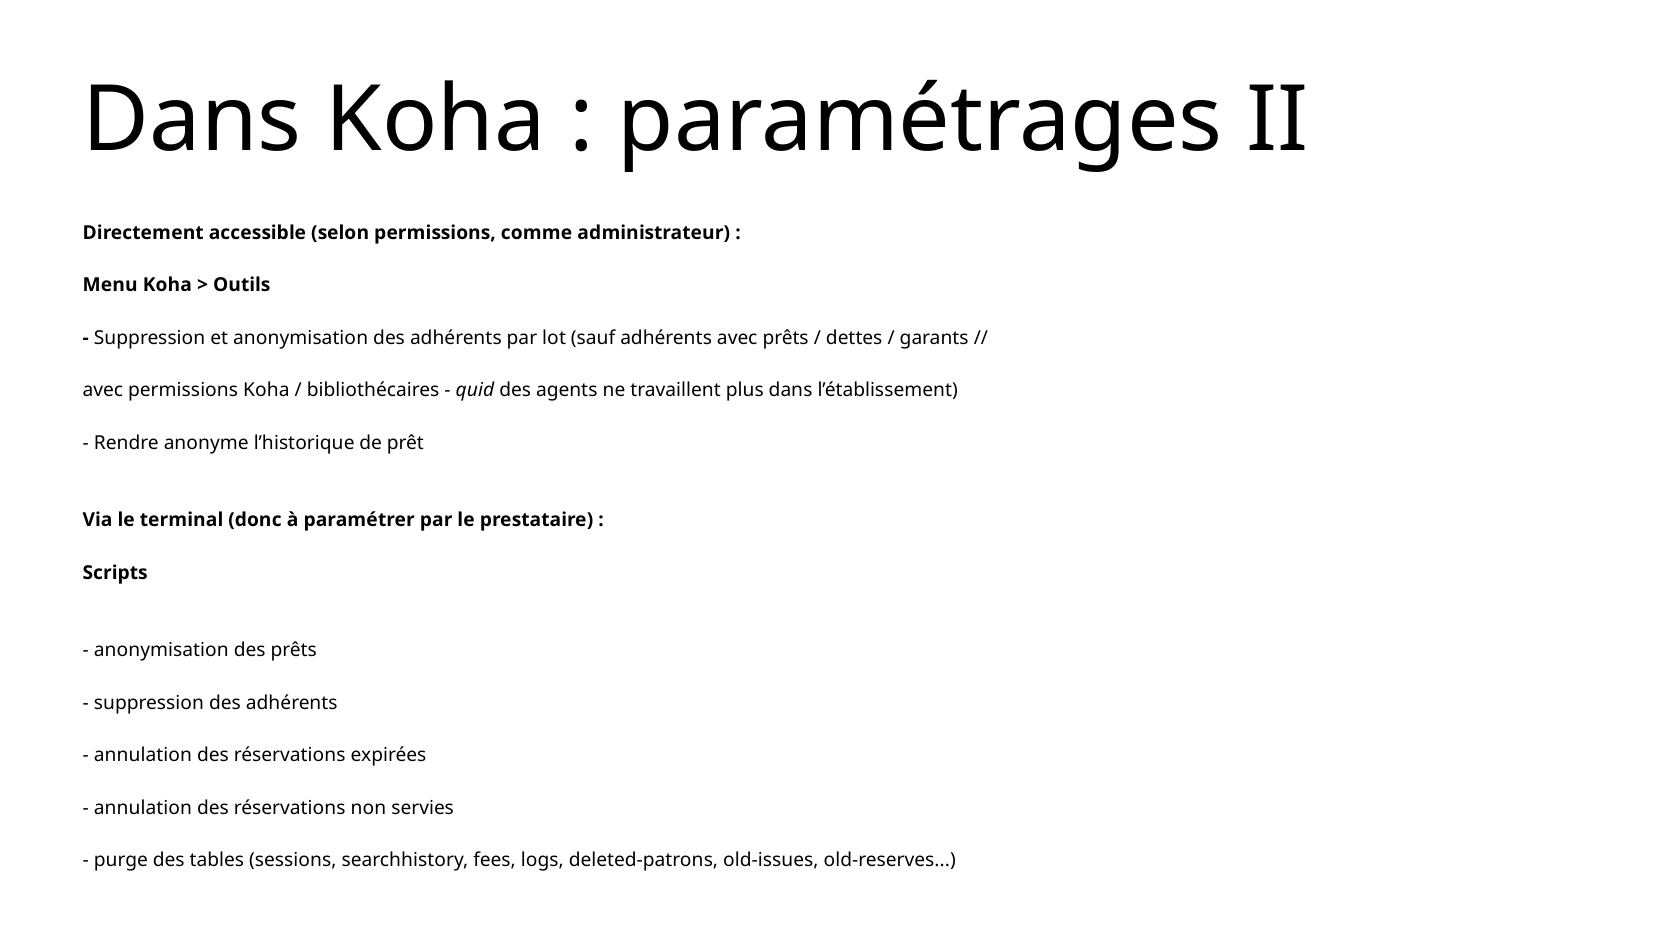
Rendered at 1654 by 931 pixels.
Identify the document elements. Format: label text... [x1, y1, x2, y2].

title Dans Koha : paramétrages II [82, 37, 1571, 192]
list Directement accessible (selon permissions, comme administrateur) : Menu Koha > Outils - Suppression et anonymisation des adhérents par lot (sauf adhérents avec prêts / dettes / garants // avec permissions Koha / bibliothécaires - quid des agents ne travaillent plus dans l’établissement) - Rendre anonyme l’historique de prêt Via le terminal (donc à paramétrer par le prestataire) : Scripts - anonymisation des prêts - suppression des adhérents - annulation des réservations expirées - annulation des réservations non servies - purge des tables (sessions, searchhistory, fees, logs, deleted-patrons, old-issues, old-reserves...) [82, 192, 1571, 877]
